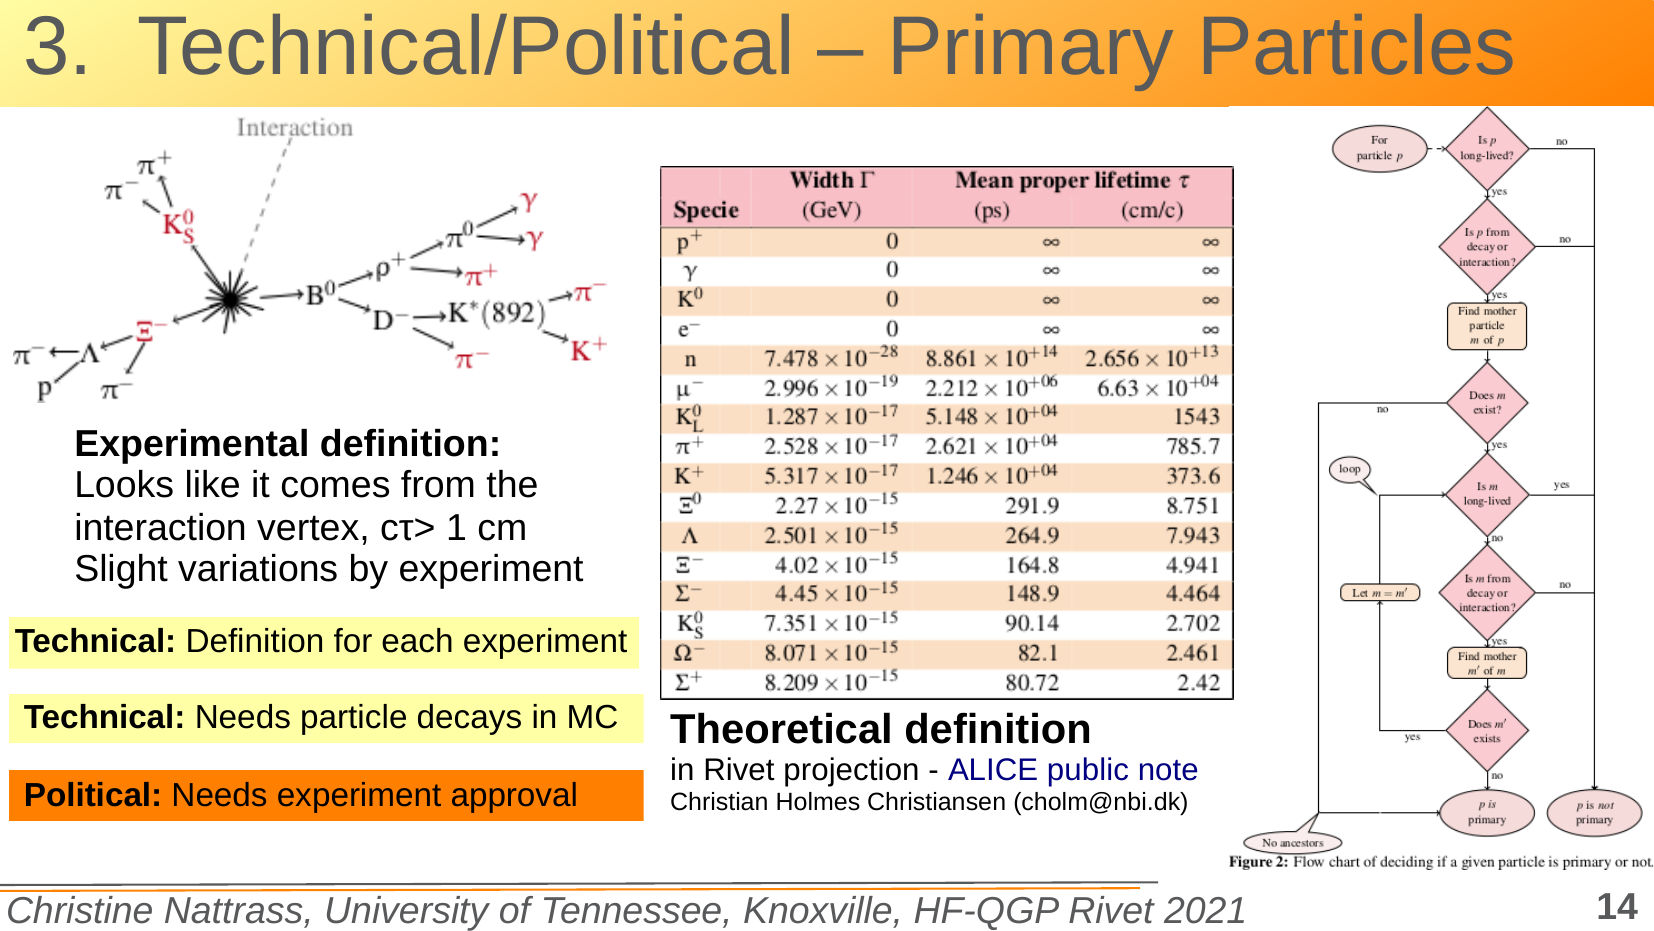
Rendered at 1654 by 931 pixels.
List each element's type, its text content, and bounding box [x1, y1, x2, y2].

text_box Theoretical definition in Rivet projection - ALICE public note Christian Holmes Christiansen (cholm@nbi.dk) [655, 698, 1272, 831]
text_box Technical: Definition for each experiment [0, 615, 655, 670]
text_box Political: Needs experiment approval [9, 769, 640, 821]
text_box Technical: Needs particle decays in MC [9, 691, 644, 744]
title 3. Technical/Political – Primary Particles [0, 0, 1654, 107]
text_box Experimental definition: Looks like it comes from the interaction vertex, cτ> 1 cm Slight variations by experiment [59, 414, 600, 598]
picture [13, 117, 607, 403]
picture [660, 106, 1654, 871]
text_box [640, 770, 644, 821]
